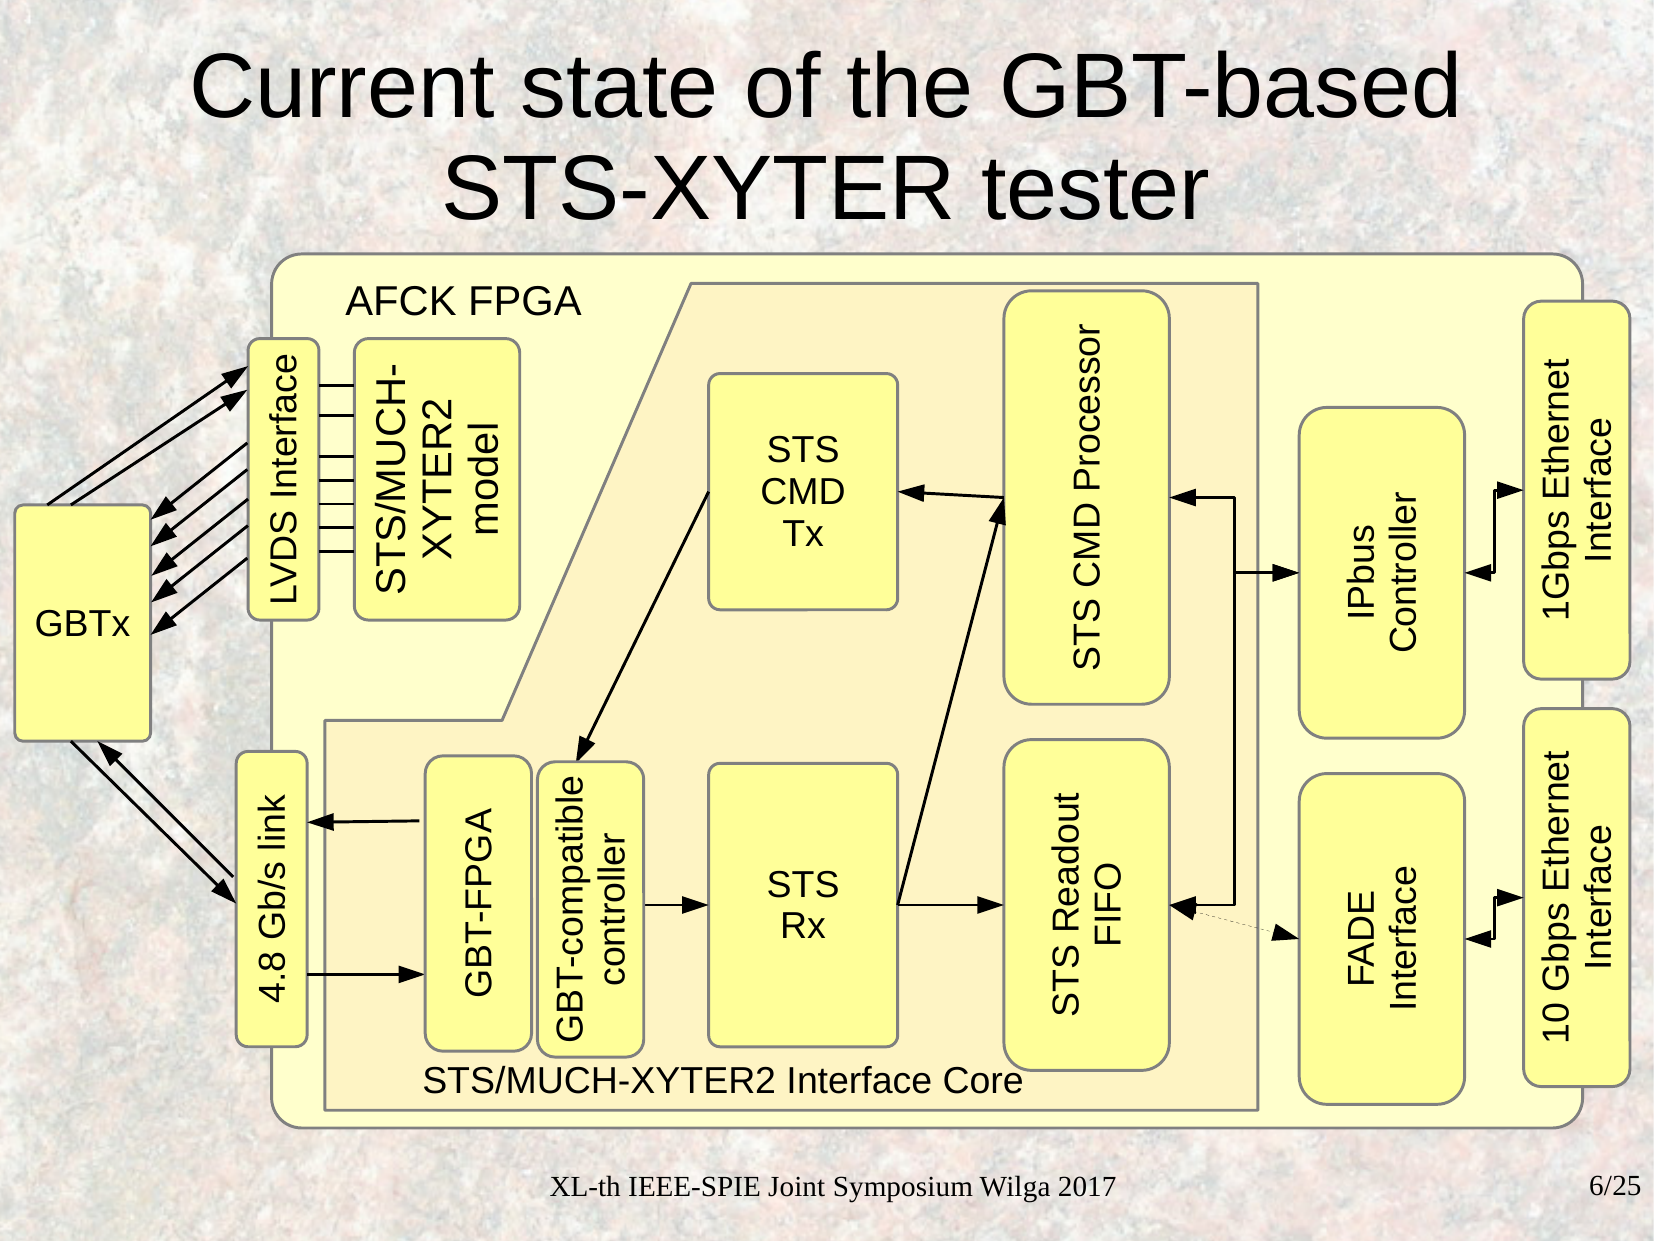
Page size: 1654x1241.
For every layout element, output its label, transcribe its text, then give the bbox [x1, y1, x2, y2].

text_box 10 Gbps Ethernet Interface [1523, 708, 1630, 1087]
title Current state of the GBT-based STS-XYTER tester [82, 25, 1571, 249]
text_box [271, 253, 1583, 1052]
text_box GBT-FPGA [425, 755, 532, 1052]
text_box GBTx [14, 504, 151, 742]
text_box [319, 458, 354, 479]
text_box 4.8 Gb/s link [236, 751, 308, 1047]
text_box [271, 975, 441, 1129]
text_box LVDS Interface [248, 338, 319, 621]
text_box FADE Interface [1299, 773, 1465, 1105]
text_box STS CMD Processor [1003, 290, 1170, 705]
text_box AFCK FPGA [330, 270, 615, 386]
text_box STS Rx [708, 763, 898, 1047]
text_box [640, 906, 1005, 1052]
text_box GBT-compatible controller [537, 761, 644, 1058]
text_box [580, 493, 1002, 904]
text_box [319, 529, 354, 550]
text_box [319, 417, 354, 455]
text_box STS/MUCH-XYTER2 Interface Core [407, 1052, 1081, 1158]
text_box [1081, 491, 1583, 1129]
text_box [319, 387, 354, 414]
text_box STS/MUCH- XYTER2 model [354, 338, 520, 621]
text_box 1Gbps Ethernet Interface [1523, 301, 1630, 680]
text_box [900, 499, 1233, 904]
text_box [319, 505, 354, 526]
text_box STS Readout FIFO [1003, 739, 1170, 1071]
text_box STS CMD Tx [708, 373, 898, 610]
text_box [319, 482, 354, 503]
text_box IPbus Controller [1299, 407, 1465, 739]
picture [0, 0, 1654, 1241]
